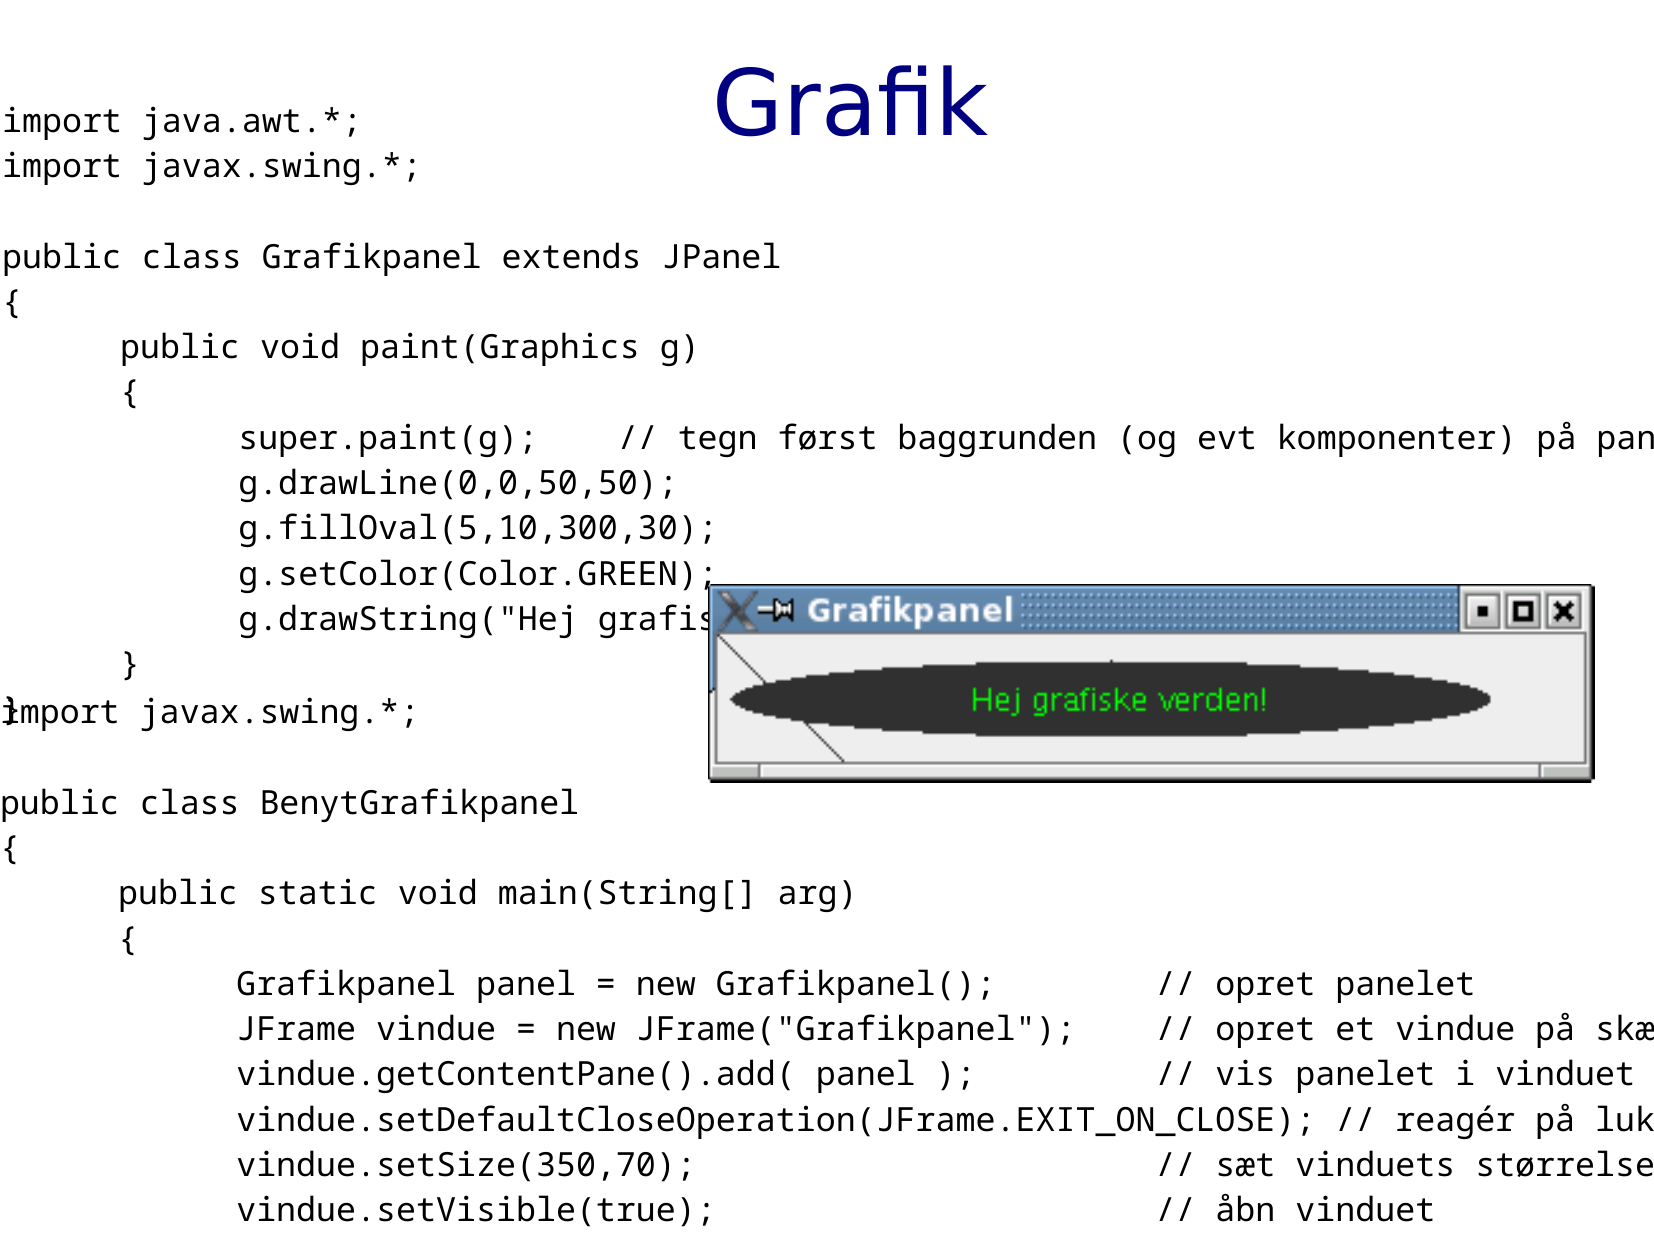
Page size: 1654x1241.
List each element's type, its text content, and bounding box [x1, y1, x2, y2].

text_box import javax.swing.*; public class BenytGrafikpanel { public static void main(String[] arg) { Grafikpanel panel = new Grafikpanel(); // opret panelet JFrame vindue = new JFrame("Grafikpanel"); // opret et vindue på skærmen vindue.getContentPane().add( panel ); // vis panelet i vinduet vindue.setDefaultCloseOperation(JFrame.EXIT_ON_CLOSE); // reagér på luk vindue.setSize(350,70); // sæt vinduets størrelse vindue.setVisible(true); // åbn vinduet } } [0, 688, 1654, 1228]
picture [708, 584, 1595, 783]
text_box import java.awt.*; import javax.swing.*; public class Grafikpanel extends JPanel { public void paint(Graphics g) { super.paint(g); // tegn først baggrunden (og evt komponenter) på panelet g.drawLine(0,0,50,50); g.fillOval(5,10,300,30); g.setColor(Color.GREEN); g.drawString("Hej grafiske verden!",100,30); } } [2, 97, 1654, 637]
title Grafik [156, 0, 1534, 97]
